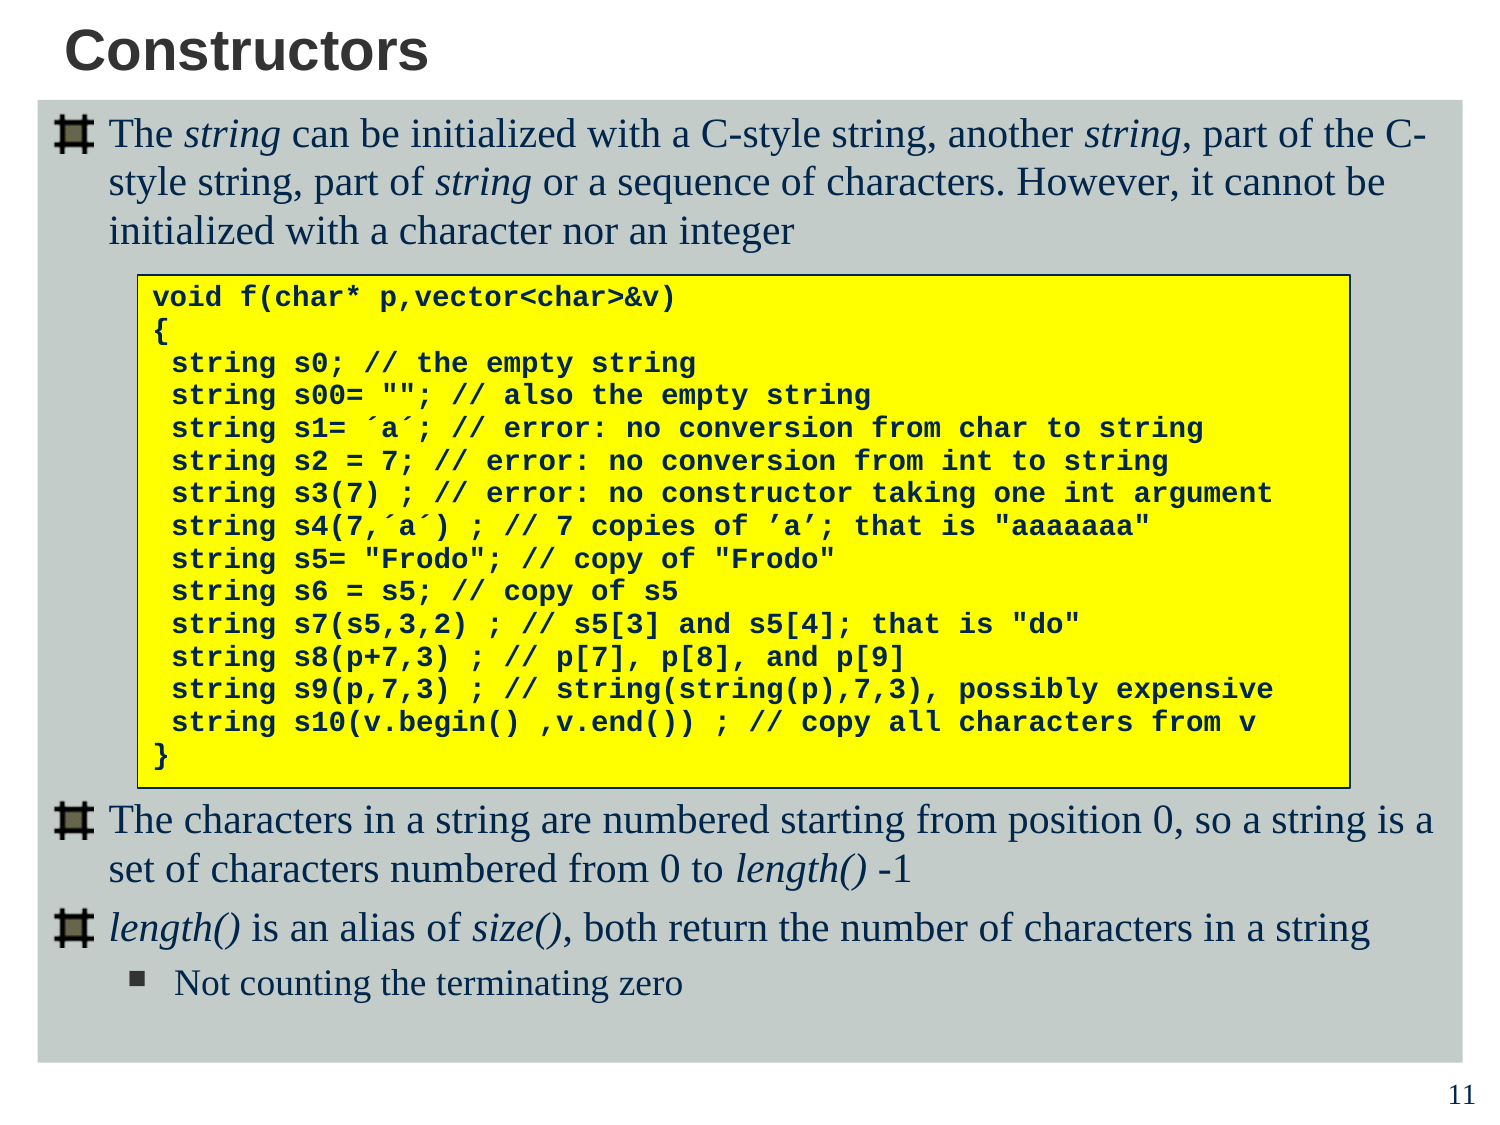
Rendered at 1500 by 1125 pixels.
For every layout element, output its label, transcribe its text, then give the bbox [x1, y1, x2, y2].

text_box void f(char* p,vector<char>&v) { string s0; // the empty string string s00= ""; // also the empty string string s1= ´a´; // error: no conversion from char to string string s2 = 7; // error: no conversion from int to string string s3(7) ; // error: no constructor taking one int argument string s4(7,´a´) ; // 7 copies of ’a’; that is "aaaaaaa" string s5= "Frodo"; // copy of "Frodo" string s6 = s5; // copy of s5 string s7(s5,3,2) ; // s5[3] and s5[4]; that is "do" string s8(p+7,3) ; // p[7], p[8], and p[9] string s9(p,7,3) ; // string(string(p),7,3), possibly expensive string s10(v.begin() ,v.end()) ; // copy all characters from v } [137, 275, 1351, 790]
title Constructors [50, 0, 1450, 91]
list The string can be initialized with a C-style string, another string, part of the C-style string, part of string or a sequence of characters. However, it cannot be initialized with a character nor an integer The characters in a string are numbered starting from position 0, so a string is a set of characters numbered from 0 to length() -1 length() is an alias of size(), both return the number of characters in a string Not counting the terminating zero [37, 99, 1463, 1063]
